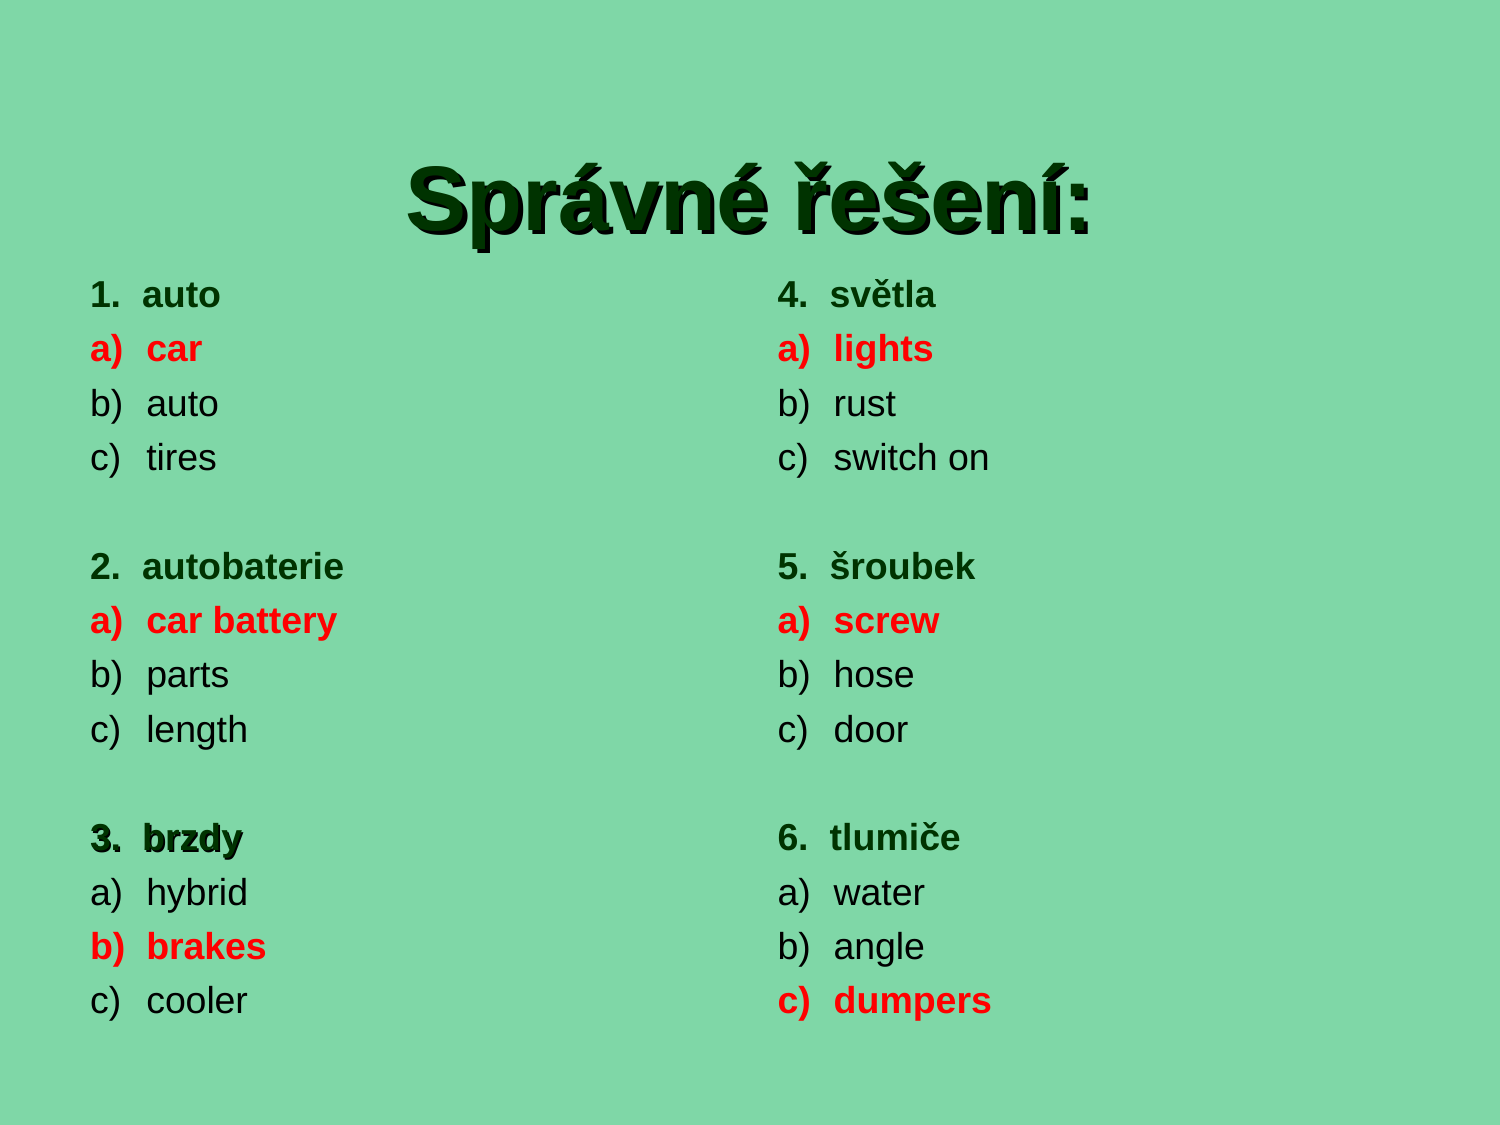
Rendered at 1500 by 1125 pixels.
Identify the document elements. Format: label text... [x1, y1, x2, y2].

title Správné řešení: [75, 21, 1426, 257]
list 1. auto car auto tires 2. autobaterie car battery parts length 3. brzdy a) hybrid b) brakes c) cooler [75, 262, 762, 1125]
list 4. světla lights rust switch on 5. šroubek screw hose door 6. tlumiče water angle dumpers [762, 262, 1426, 1125]
